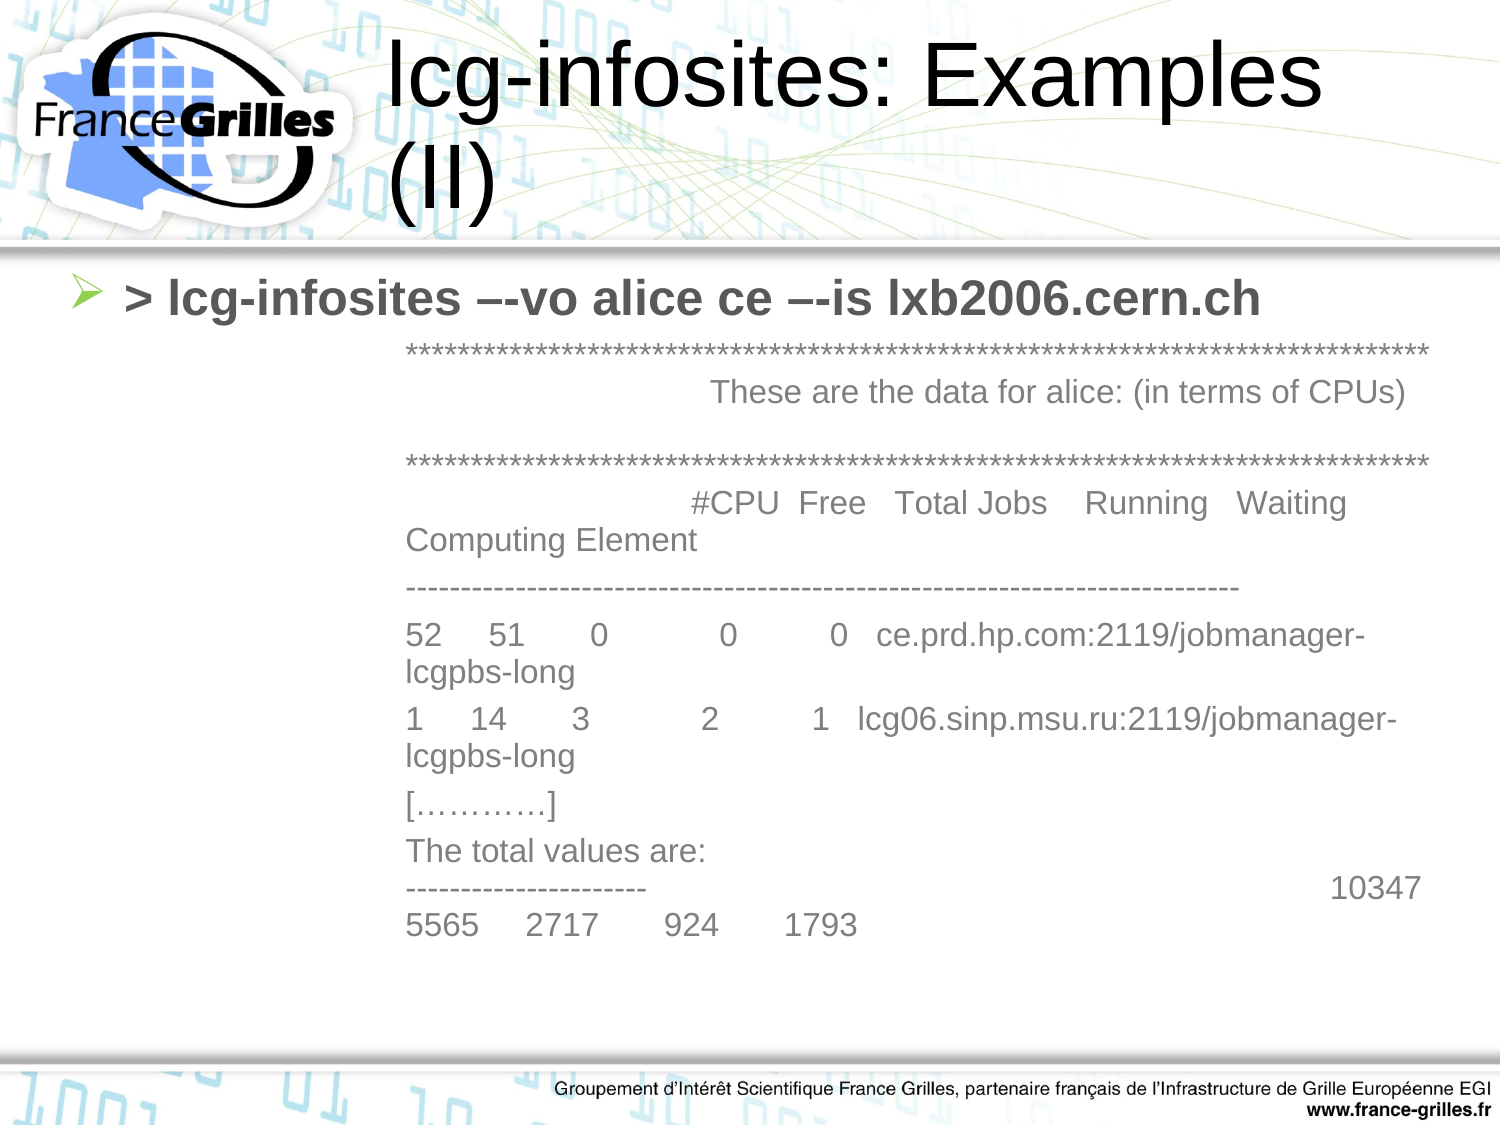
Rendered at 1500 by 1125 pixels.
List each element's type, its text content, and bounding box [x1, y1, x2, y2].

list > lcg-infosites –-vo alice ce –-is lxb2006.cern.ch ******************************************************************************* These are the data for alice: (in terms of CPUs) ******************************************************************************* #CPU Free Total Jobs Running Waiting Computing Element ---------------------------------------------------------------------------- 52 51 0 0 0 ce.prd.hp.com:2119/jobmanager-lcgpbs-long 1 14 3 2 1 lcg06.sinp.msu.ru:2119/jobmanager-lcgpbs-long […………] The total values are: ---------------------- 10347 5565 2717 924 1793 [53, 262, 1459, 1066]
title lcg-infosites: Examples (II) [372, 4, 1459, 248]
picture [0, 0, 1500, 1125]
